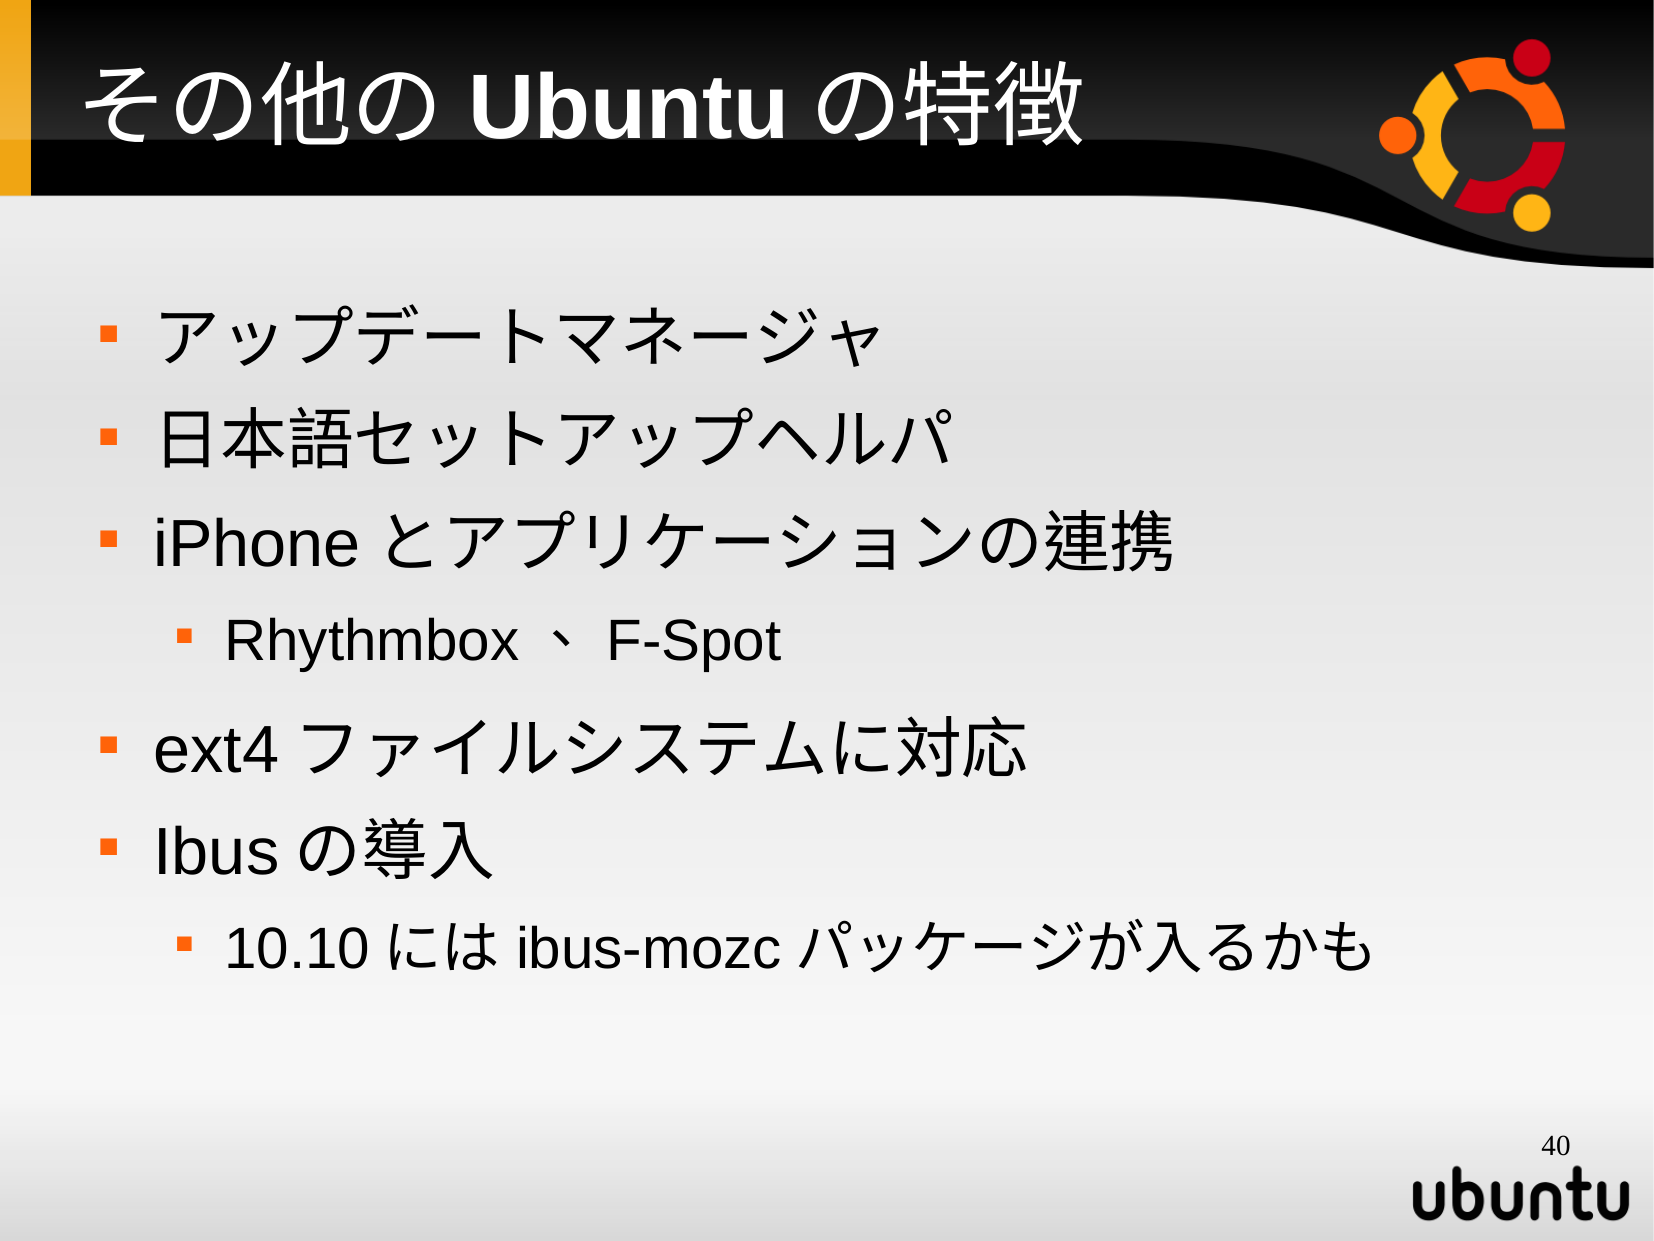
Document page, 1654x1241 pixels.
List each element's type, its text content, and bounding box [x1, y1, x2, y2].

title その他のUbuntuの特徴 [76, 7, 1565, 200]
list アップデートマネージャ 日本語セットアップヘルパ iPhoneとアプリケーションの連携 Rhythmbox、F-Spot ext4ファイルシステムに対応 Ibusの導入 10.10にはibus-mozcパッケージが入るかも [82, 290, 1571, 1094]
picture [0, 0, 1654, 1241]
